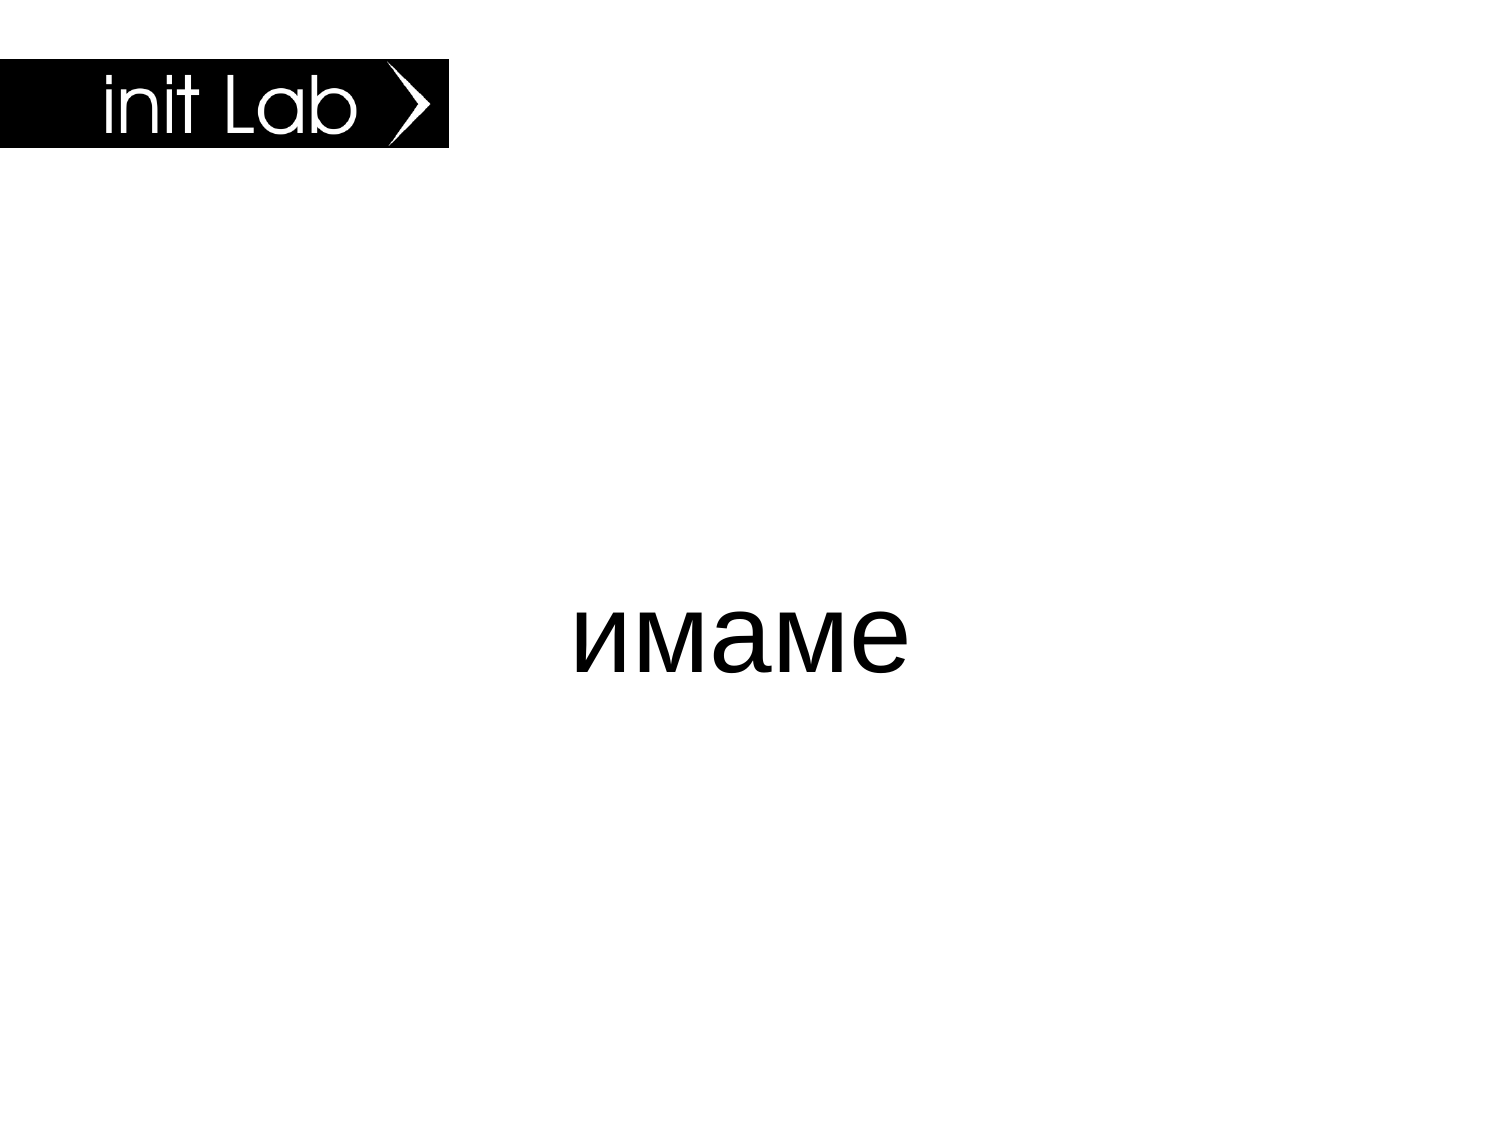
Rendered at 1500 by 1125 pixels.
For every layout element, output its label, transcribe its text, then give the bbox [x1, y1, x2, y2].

picture [0, 59, 449, 148]
subtitle имаме [75, 269, 1426, 998]
